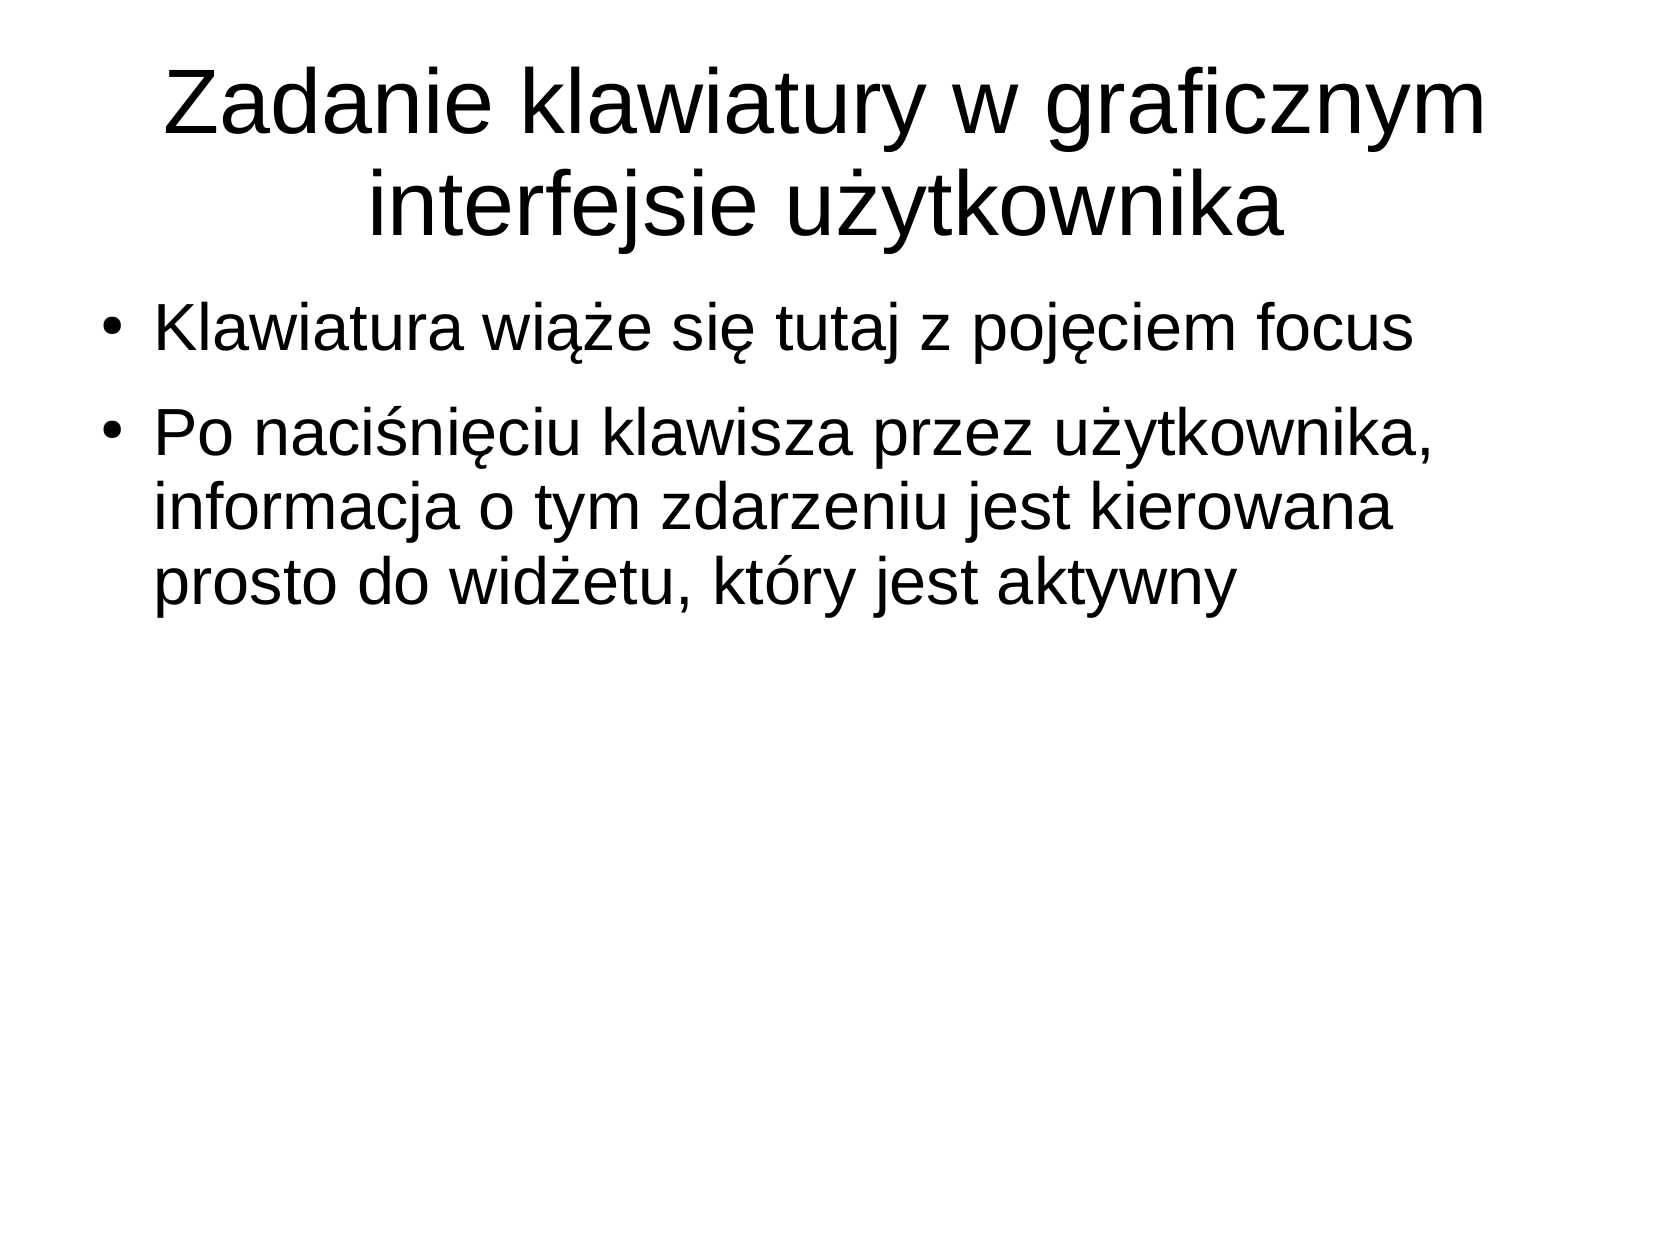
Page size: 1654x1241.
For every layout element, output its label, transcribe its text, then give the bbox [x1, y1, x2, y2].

title Zadanie klawiatury w graficznym interfejsie użytkownika [82, 49, 1571, 257]
list Klawiatura wiąże się tutaj z pojęciem focus Po naciśnięciu klawisza przez użytkownika, informacja o tym zdarzeniu jest kierowana prosto do widżetu, który jest aktywny [82, 290, 1571, 1109]
